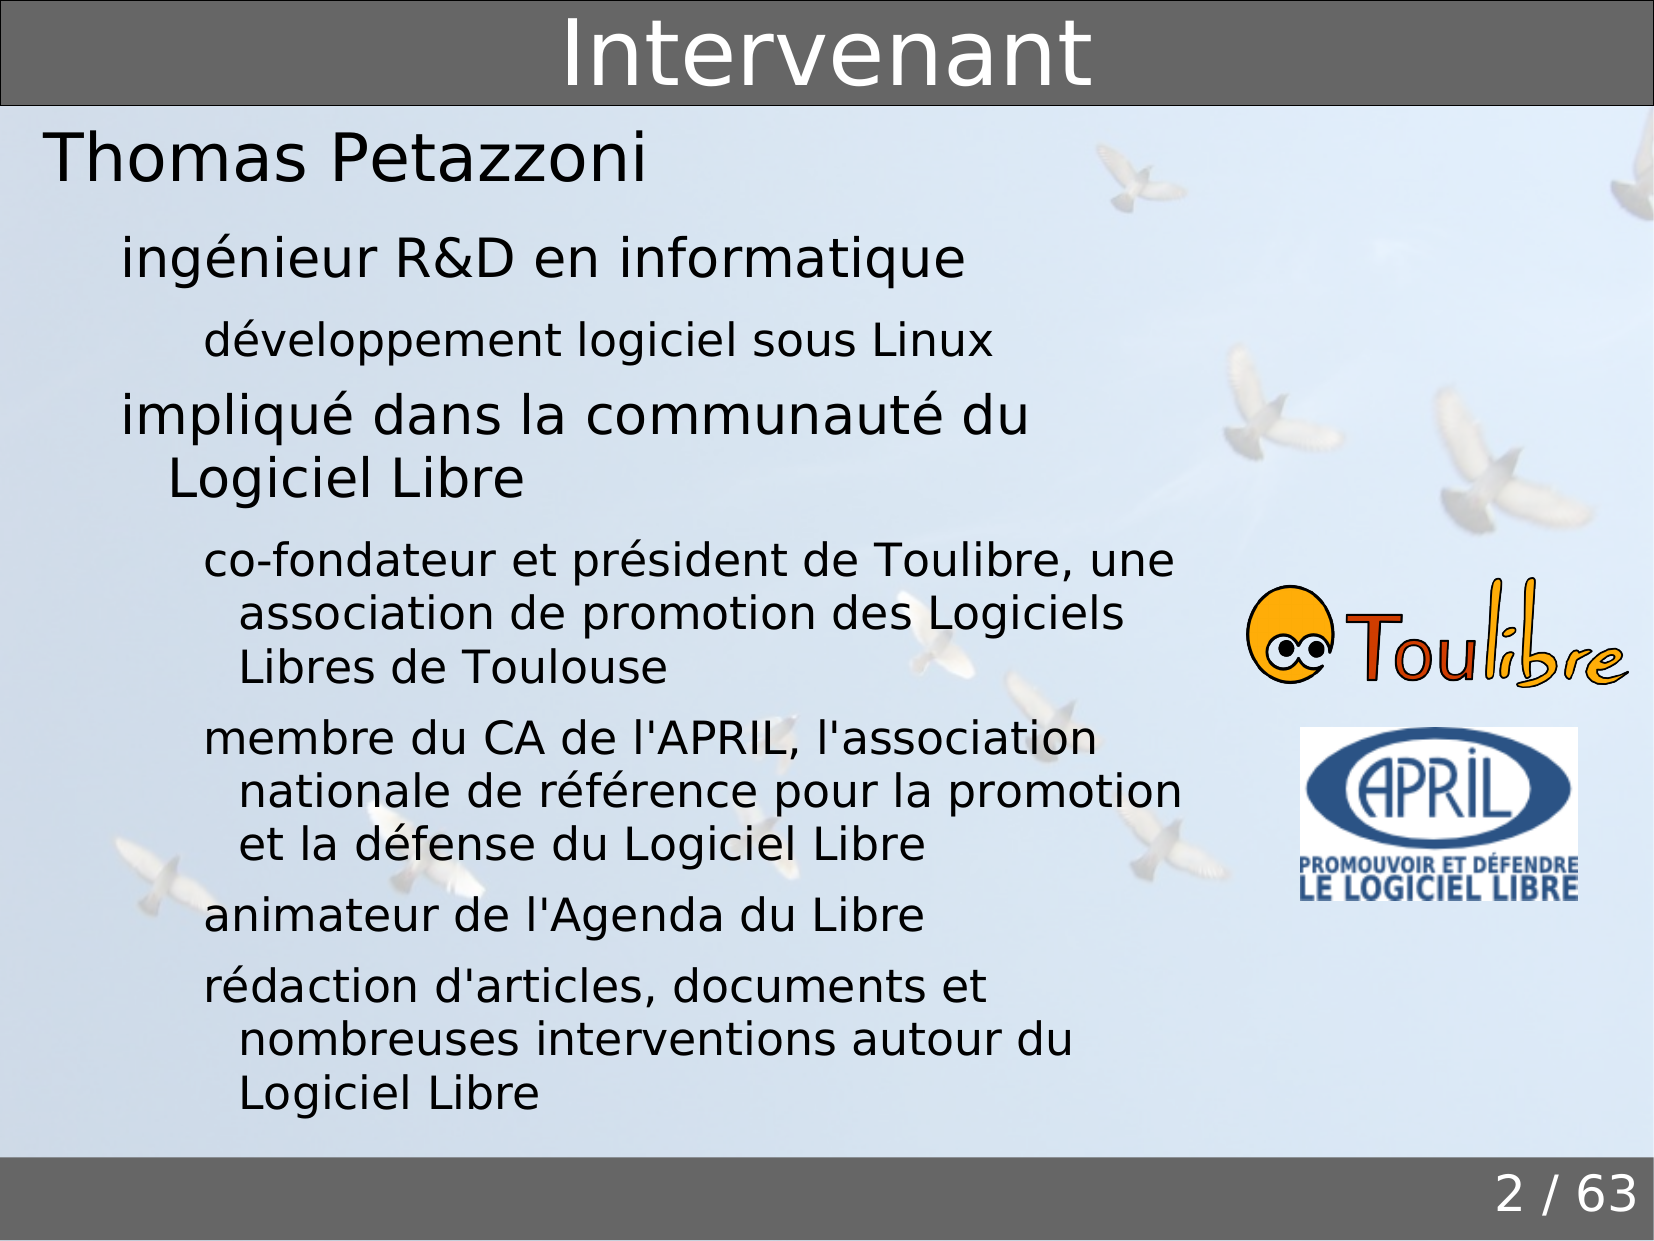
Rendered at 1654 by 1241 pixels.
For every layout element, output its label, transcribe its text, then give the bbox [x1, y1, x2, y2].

list Thomas Petazzoni ingénieur R&D en informatique développement logiciel sous Linux impliqué dans la communauté du Logiciel Libre co-fondateur et président de Toulibre, une association de promotion des Logiciels Libres de Toulouse membre du CA de l'APRIL, l'association nationale de référence pour la promotion et la défense du Logiciel Libre animateur de l'Agenda du Libre rédaction d'articles, documents et nombreuses interventions autour du Logiciel Libre [26, 119, 1217, 1120]
picture [1246, 577, 1629, 688]
picture [1300, 727, 1578, 901]
title Intervenant [0, 0, 1654, 108]
